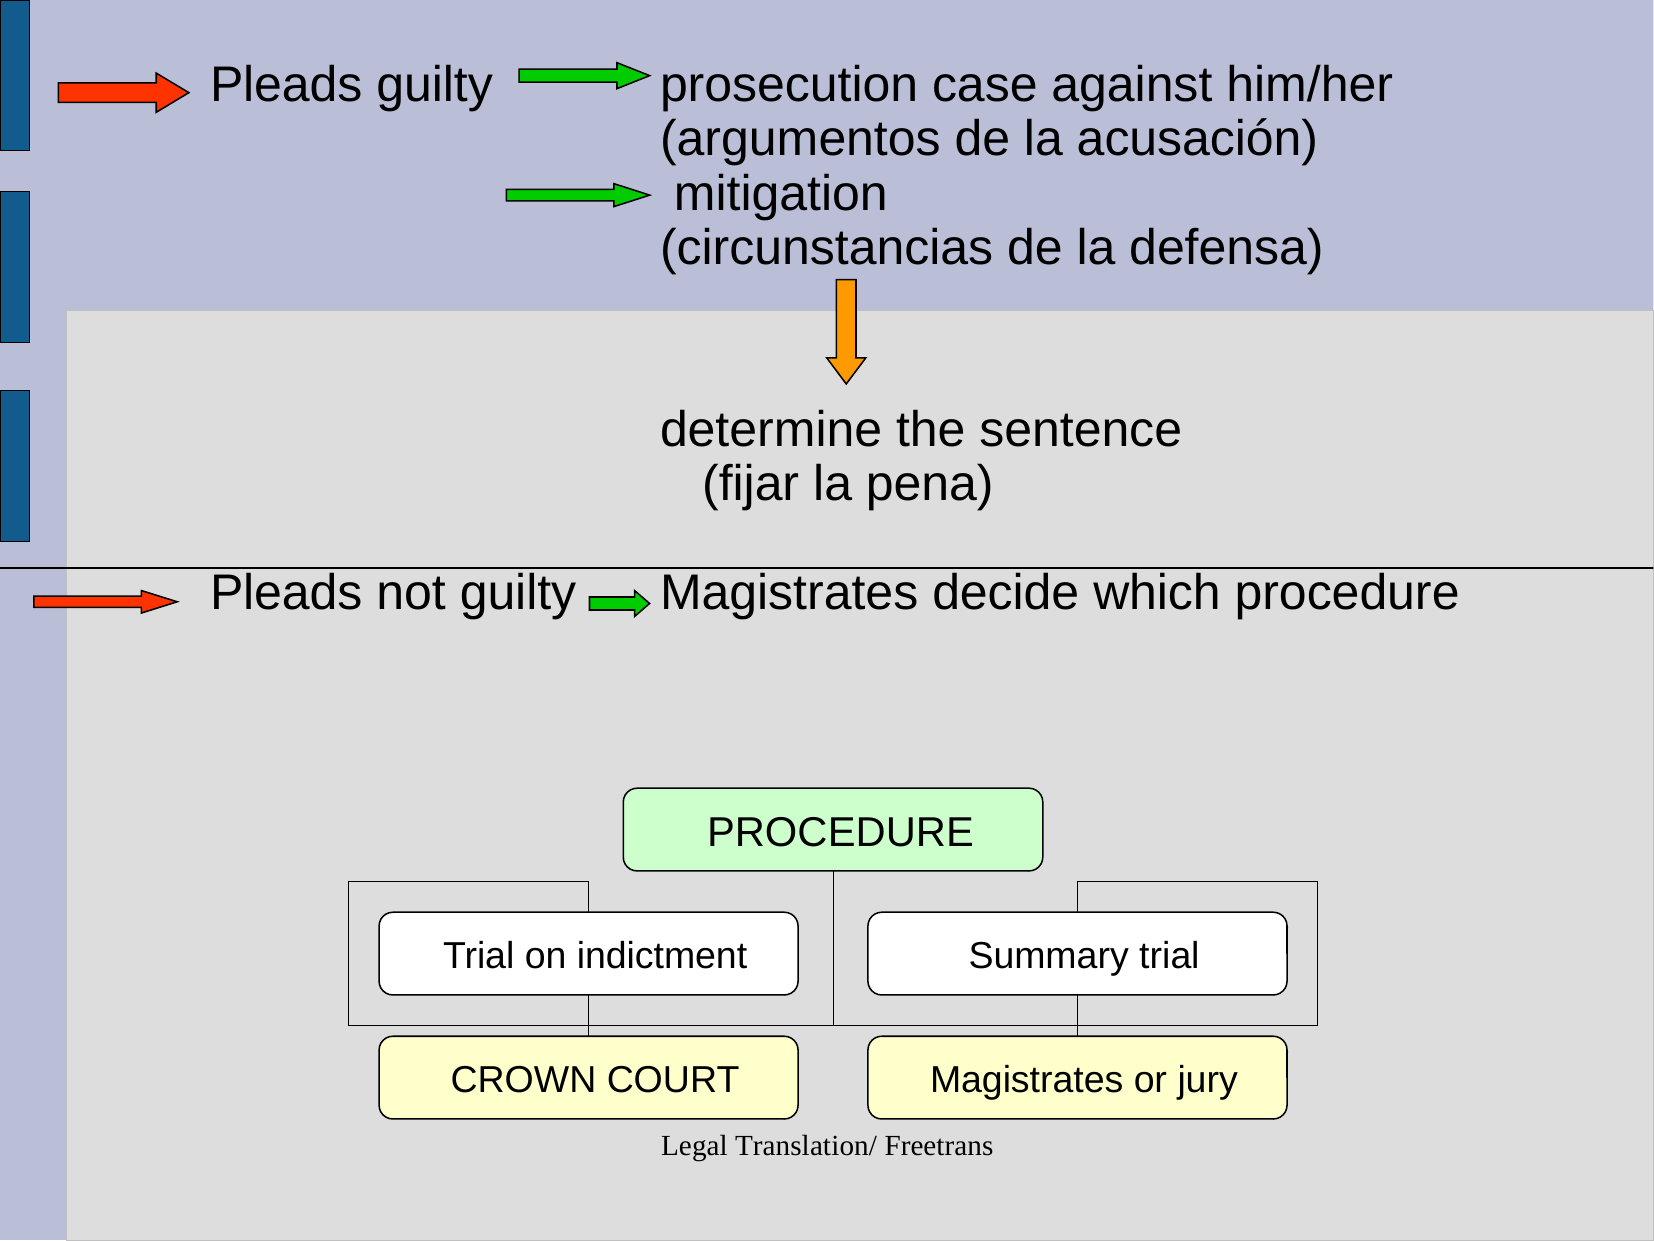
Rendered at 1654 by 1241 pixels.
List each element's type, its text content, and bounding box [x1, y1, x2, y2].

text_box Trial on indictment [379, 912, 799, 995]
text_box Magistrates or jury [867, 1036, 1288, 1119]
list Pleads guilty prosecution case against him/her (argumentos de la acusación) mitigation (circunstancias de la defensa) determine the sentence (fijar la pena) Pleads not guilty Magistrates decide which procedure [45, 60, 1582, 567]
text_box PROCEDURE [623, 788, 1043, 871]
list Pleads guilty prosecution case against him/her (argumentos de la acusación) mitigation (circunstancias de la defensa) determine the sentence (fijar la pena) Pleads not guilty Magistrates decide which procedure [45, 569, 1582, 1194]
text_box [58, 73, 189, 113]
text_box Summary trial [867, 912, 1288, 995]
text_box [506, 183, 650, 207]
text_box [826, 279, 866, 384]
text_box CROWN COURT [379, 1036, 799, 1119]
text_box [589, 590, 650, 617]
text_box [519, 62, 650, 89]
text_box [33, 590, 178, 614]
